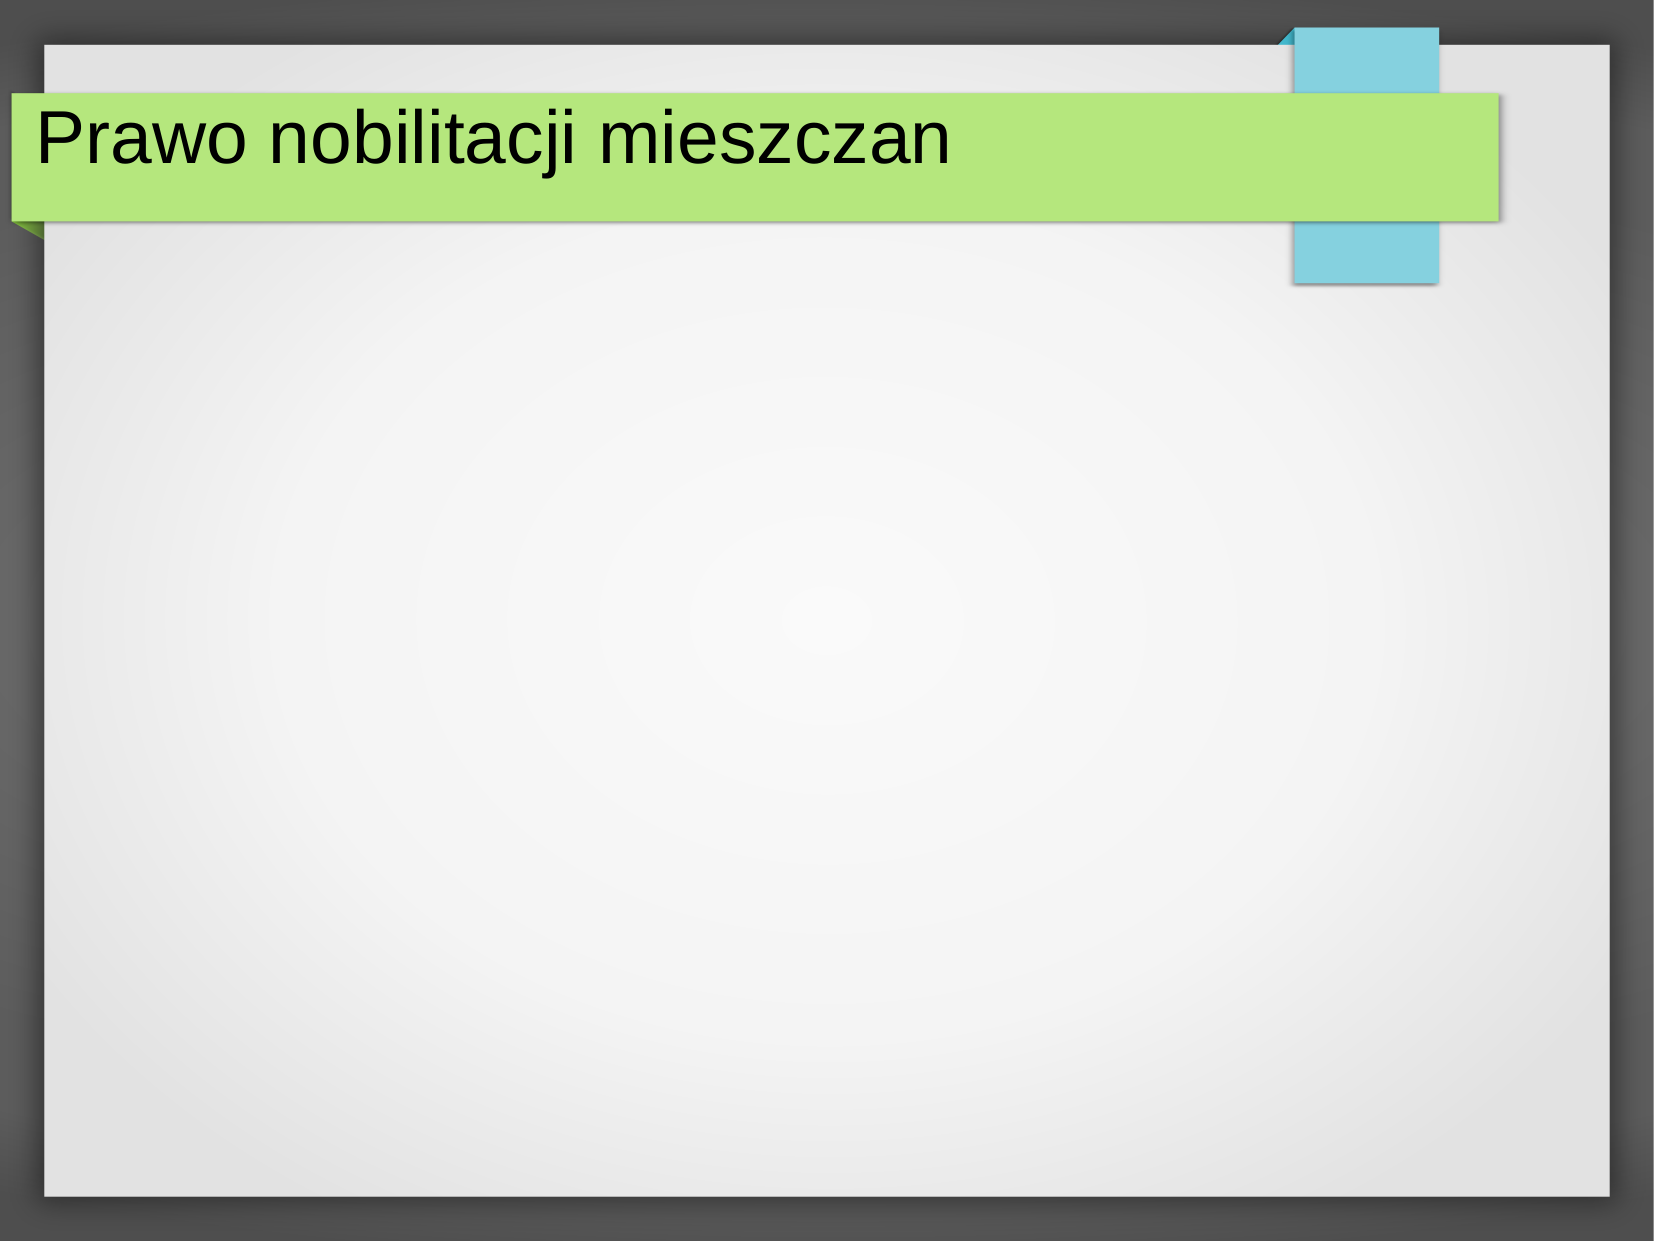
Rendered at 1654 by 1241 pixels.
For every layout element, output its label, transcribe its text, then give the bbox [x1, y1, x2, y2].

picture [0, 0, 1654, 1241]
title Prawo nobilitacji mieszczan [35, 35, 1654, 241]
